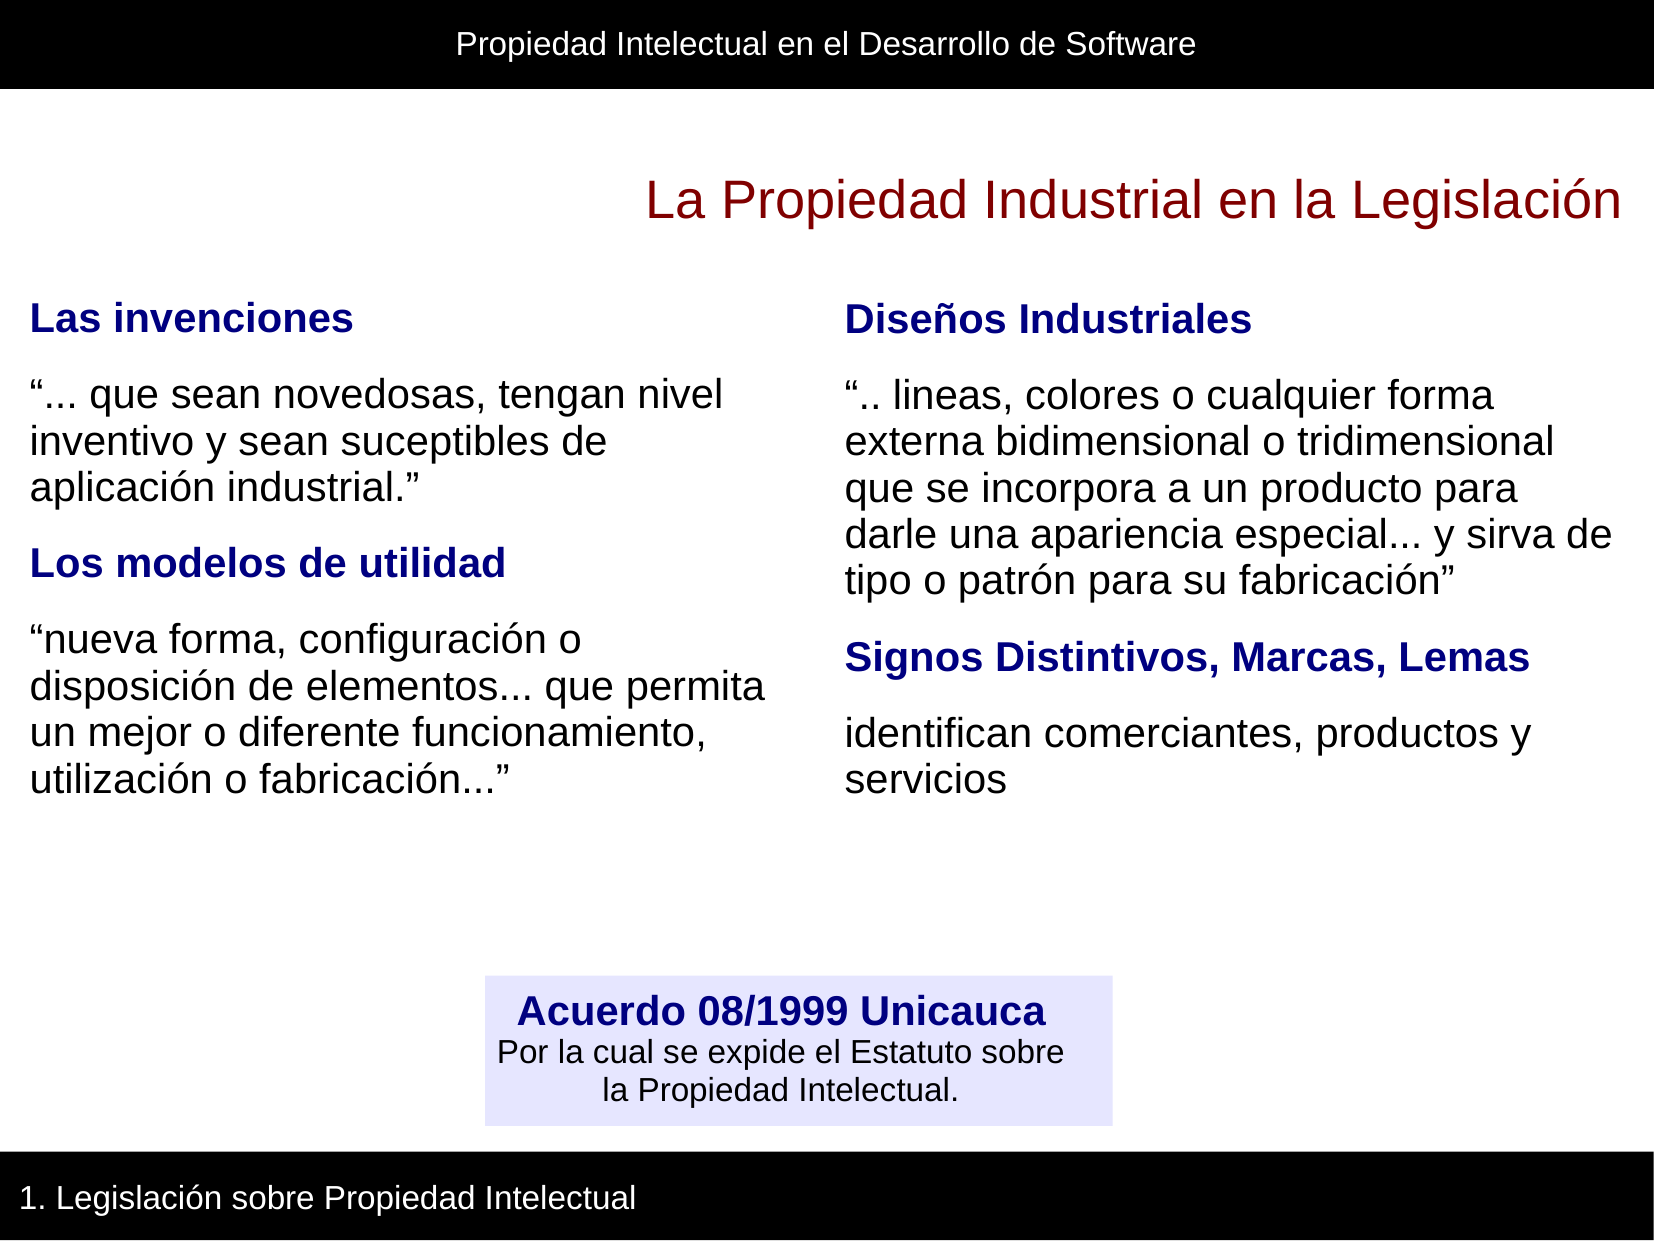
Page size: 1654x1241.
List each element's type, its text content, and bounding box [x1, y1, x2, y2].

list Las invenciones “... que sean novedosas, tengan nivel inventivo y sean suceptibles de aplicación industrial.” Los modelos de utilidad “nueva forma, configuración o disposición de elementos... que permita un mejor o diferente funcionamiento, utilización o fabricación...” [29, 295, 782, 1122]
list Diseños Industriales “.. lineas, colores o cualquier forma externa bidimensional o tridimensional que se incorpora a un producto para darle una apariencia especial... y sirva de tipo o patrón para su fabricación” Signos Distintivos, Marcas, Lemas identifican comerciantes, productos y servicios [844, 295, 1623, 1122]
title La Propiedad Industrial en la Legislación [147, 147, 1625, 252]
text_box Acuerdo 08/1999 Unicauca Por la cual se expide el Estatuto sobre la Propiedad Intelectual. [485, 975, 1113, 1126]
text_box 1. Legislación sobre Propiedad Intelectual [18, 1180, 795, 1218]
